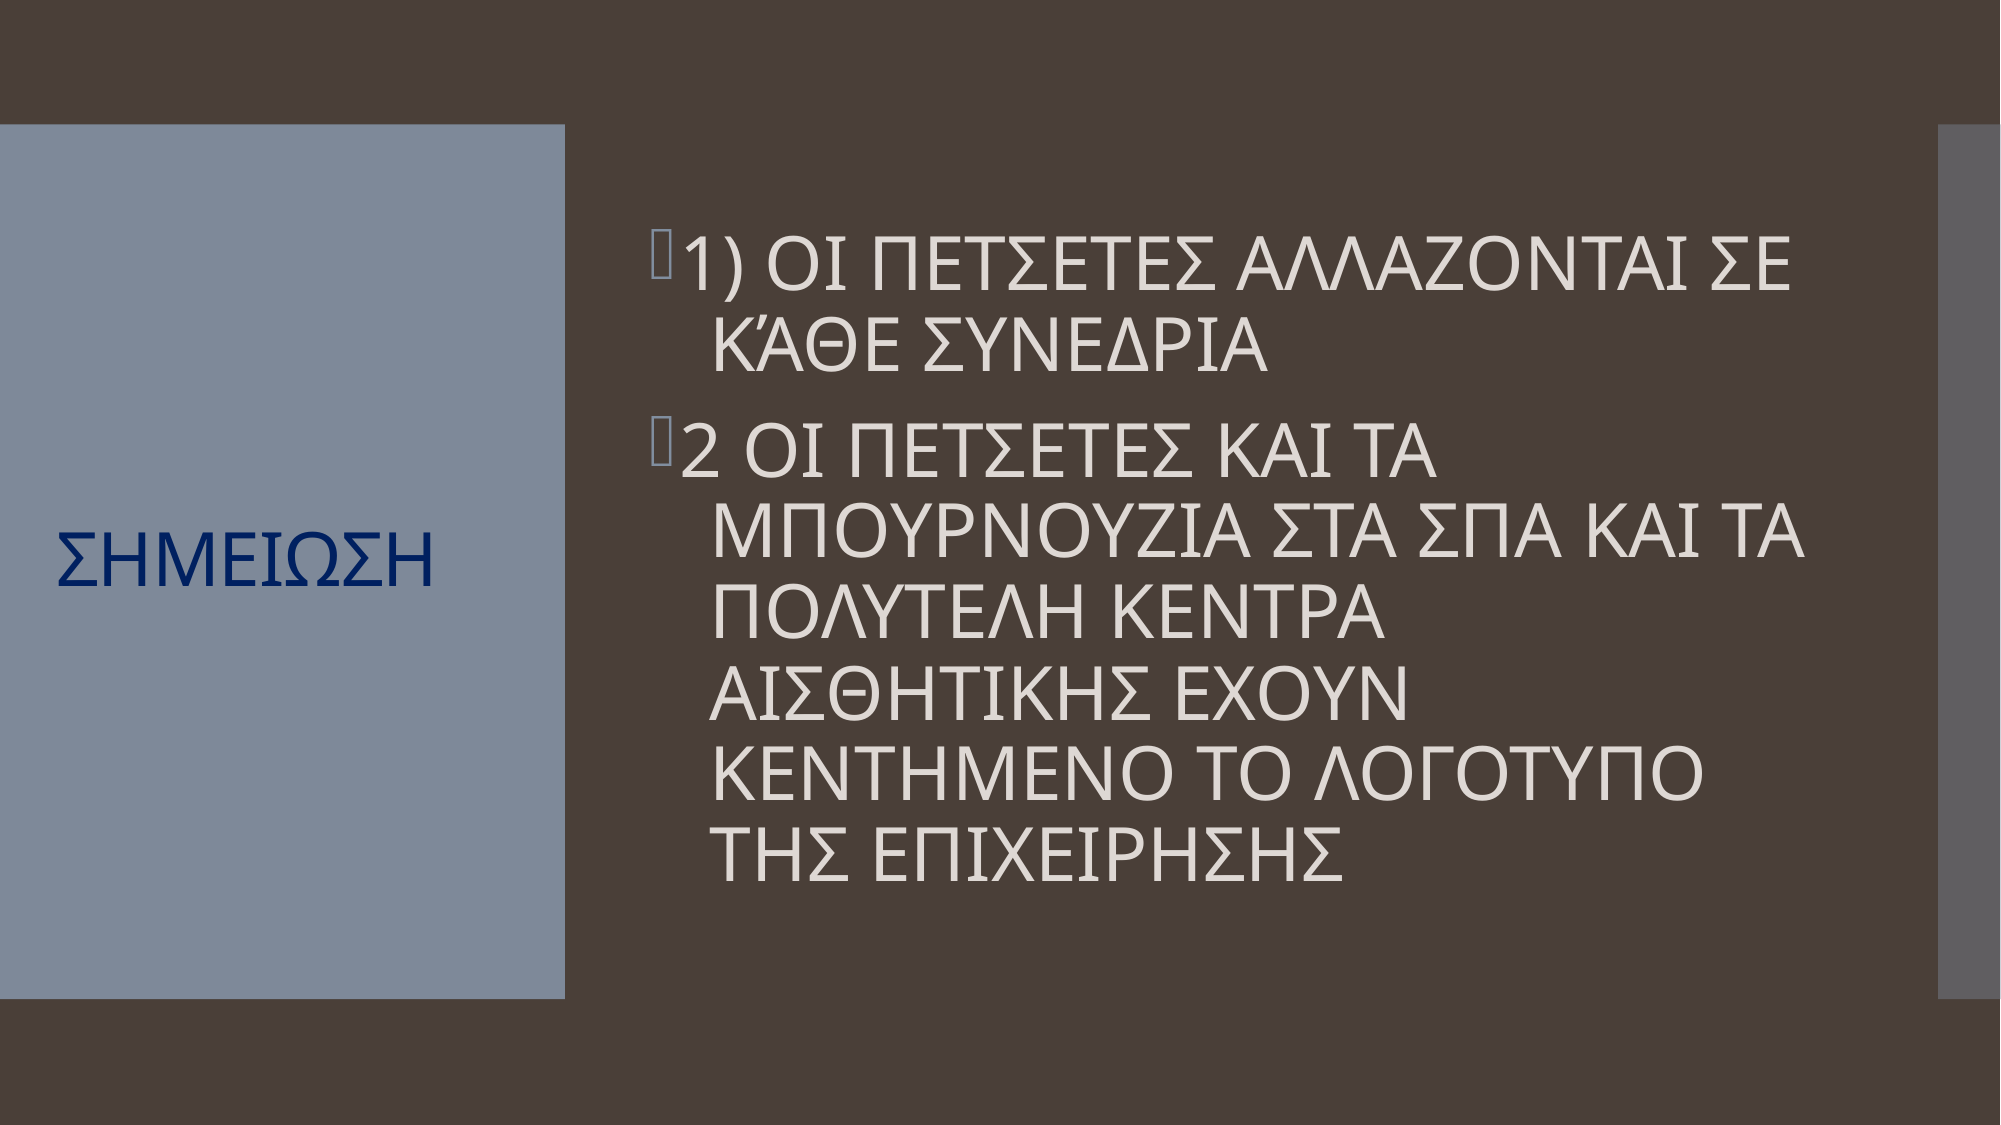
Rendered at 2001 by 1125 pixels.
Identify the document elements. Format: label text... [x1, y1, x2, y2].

list 1) ΟΙ ΠΕΤΣΕΤΕΣ ΑΛΛΑΖΟΝΤΑΙ ΣΕ ΚΆΘΕ ΣΥΝΕΔΡΙΑ 2 ΟΙ ΠΕΤΣΕΤΕΣ ΚΑΙ ΤΑ ΜΠΟΥΡΝΟΥΖΙΑ ΣΤΑ ΣΠΑ ΚΑΙ ΤΑ ΠΟΛΥΤΕΛΗ ΚΕΝΤΡΑ ΑΙΣΘΗΤΙΚΗΣ ΕΧΟΥΝ ΚΕΝΤΗΜΕΝΟ ΤΟ ΛΟΓΟΤΥΠΟ ΤΗΣ ΕΠΙΧΕΙΡΗΣΗΣ [634, 141, 1835, 982]
title ΣΗΜΕΙΩΣΗ [41, 184, 526, 940]
